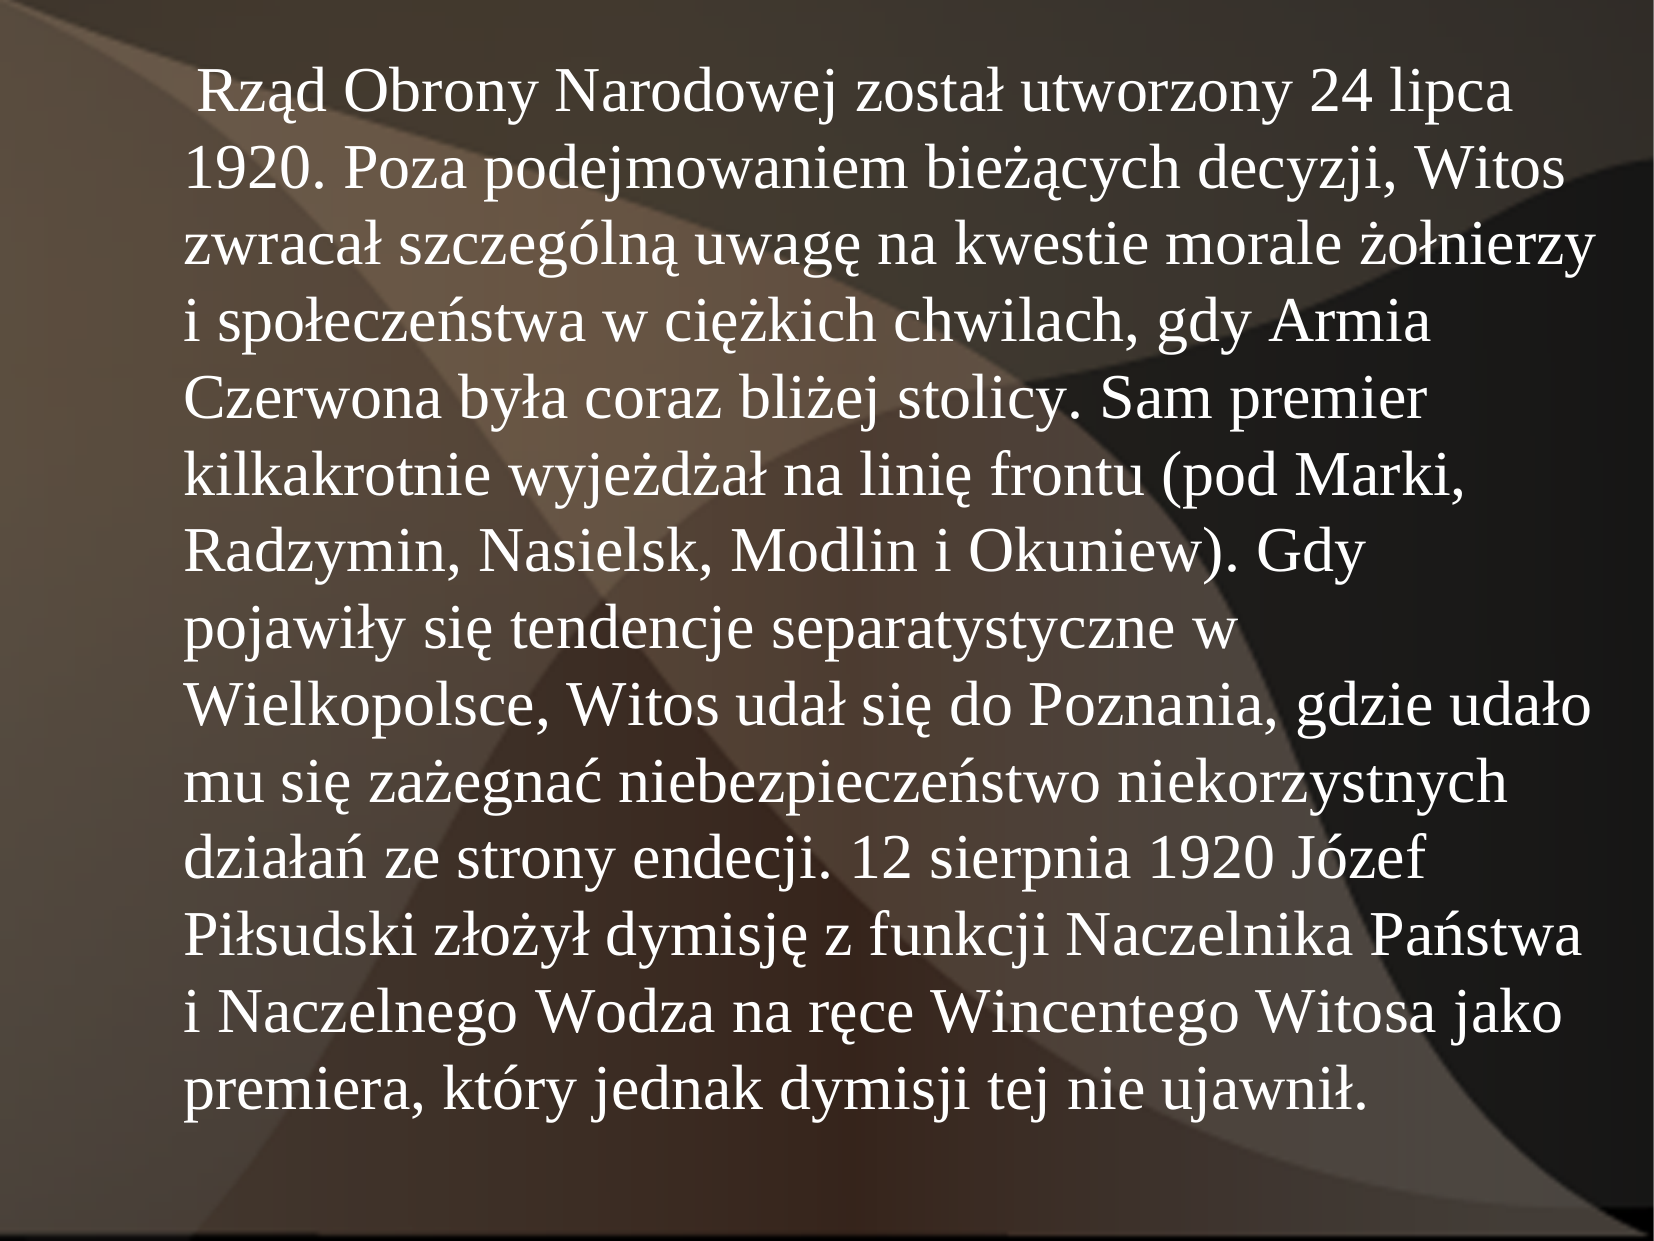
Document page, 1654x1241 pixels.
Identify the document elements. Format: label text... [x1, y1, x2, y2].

list Rząd Obrony Narodowej został utworzony 24 lipca 1920. Poza podejmowaniem bieżących decyzji, Witos zwracał szczególną uwagę na kwestie morale żołnierzy i społeczeństwa w ciężkich chwilach, gdy Armia Czerwona była coraz bliżej stolicy. Sam premier kilkakrotnie wyjeżdżał na linię frontu (pod Marki, Radzymin, Nasielsk, Modlin i Okuniew). Gdy pojawiły się tendencje separatystyczne w Wielkopolsce, Witos udał się do Poznania, gdzie udało mu się zażegnać niebezpieczeństwo niekorzystnych działań ze strony endecji. 12 sierpnia 1920 Józef Piłsudski złożył dymisję z funkcji Naczelnika Państwa i Naczelnego Wodza na ręce Wincentego Witosa jako premiera, który jednak dymisji tej nie ujawnił. [47, 47, 1607, 1170]
